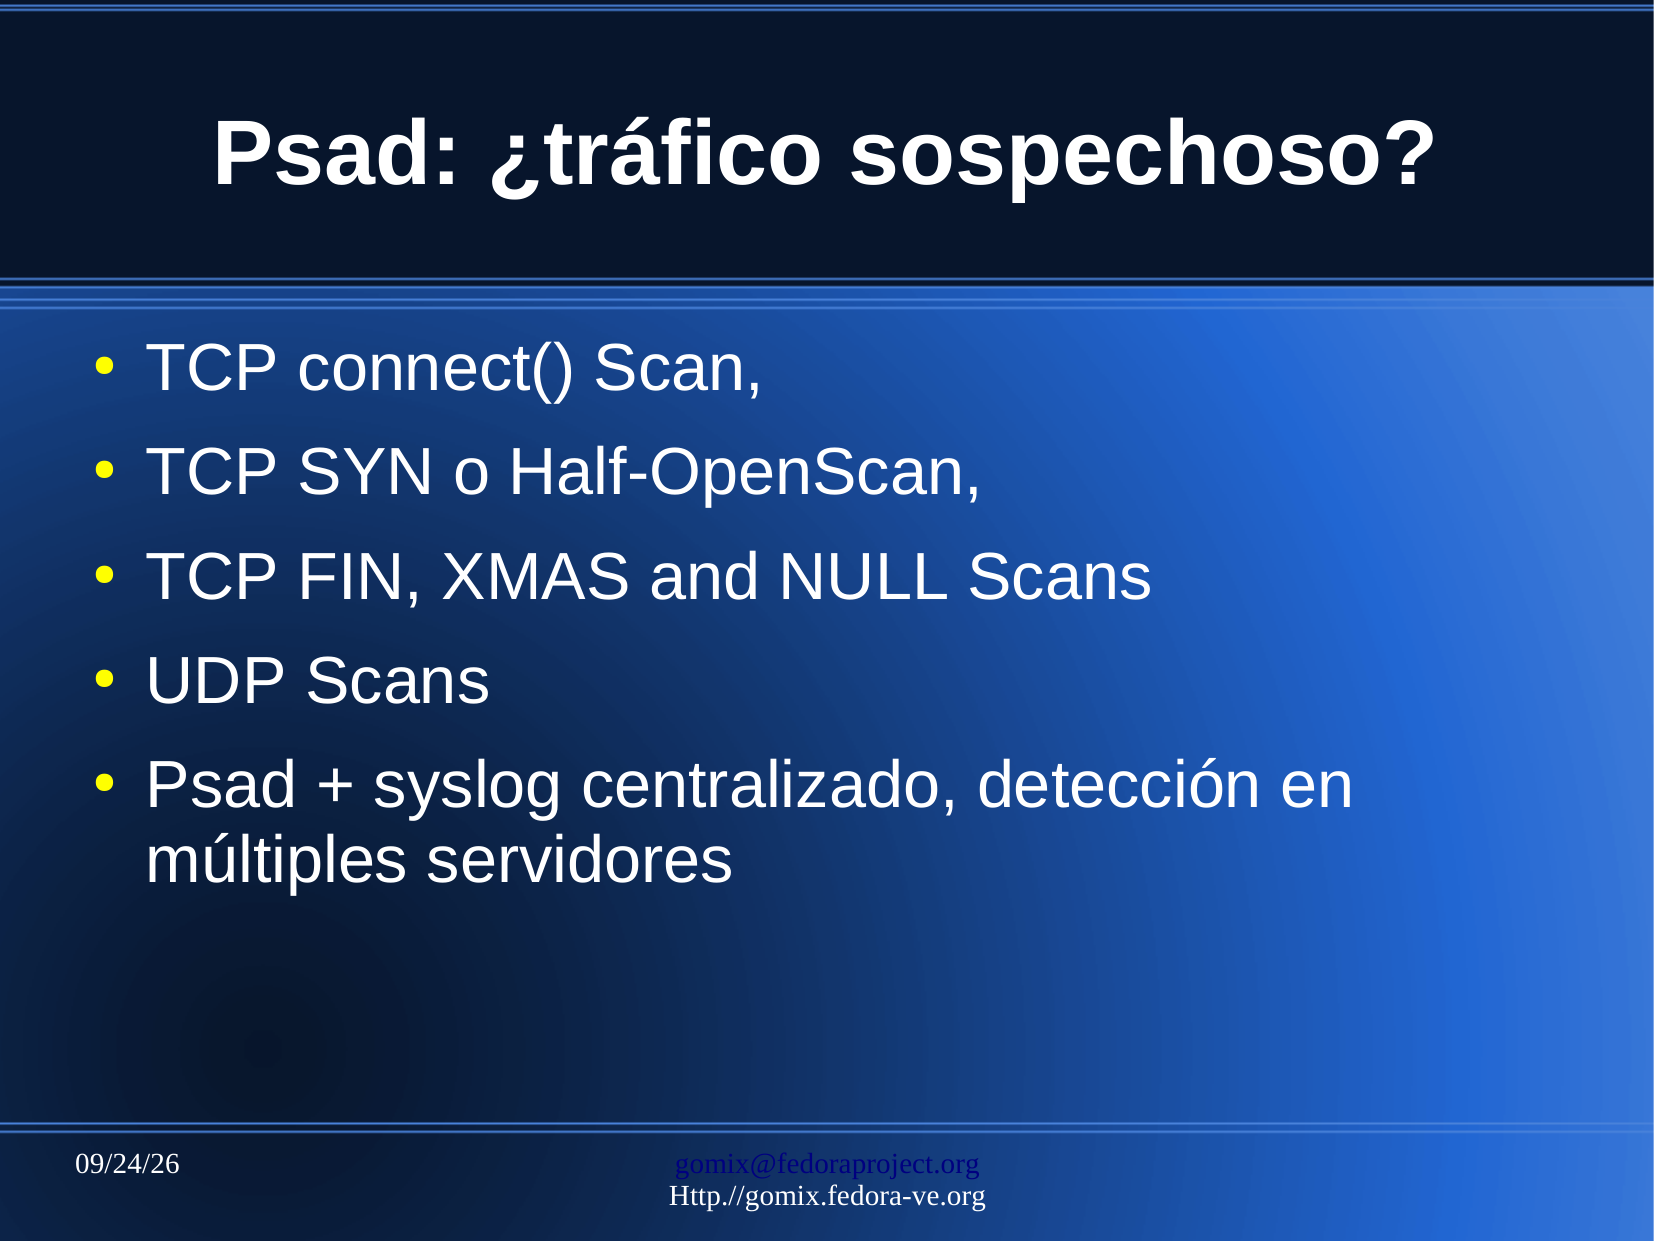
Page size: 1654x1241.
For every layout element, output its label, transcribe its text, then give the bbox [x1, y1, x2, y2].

picture [0, 0, 1654, 1241]
title Psad: ¿tráfico sospechoso? [82, 49, 1571, 257]
list TCP connect() Scan, TCP SYN o Half-OpenScan, TCP FIN, XMAS and NULL Scans UDP Scans Psad + syslog centralizado, detección en múltiples servidores [75, 330, 1564, 1126]
